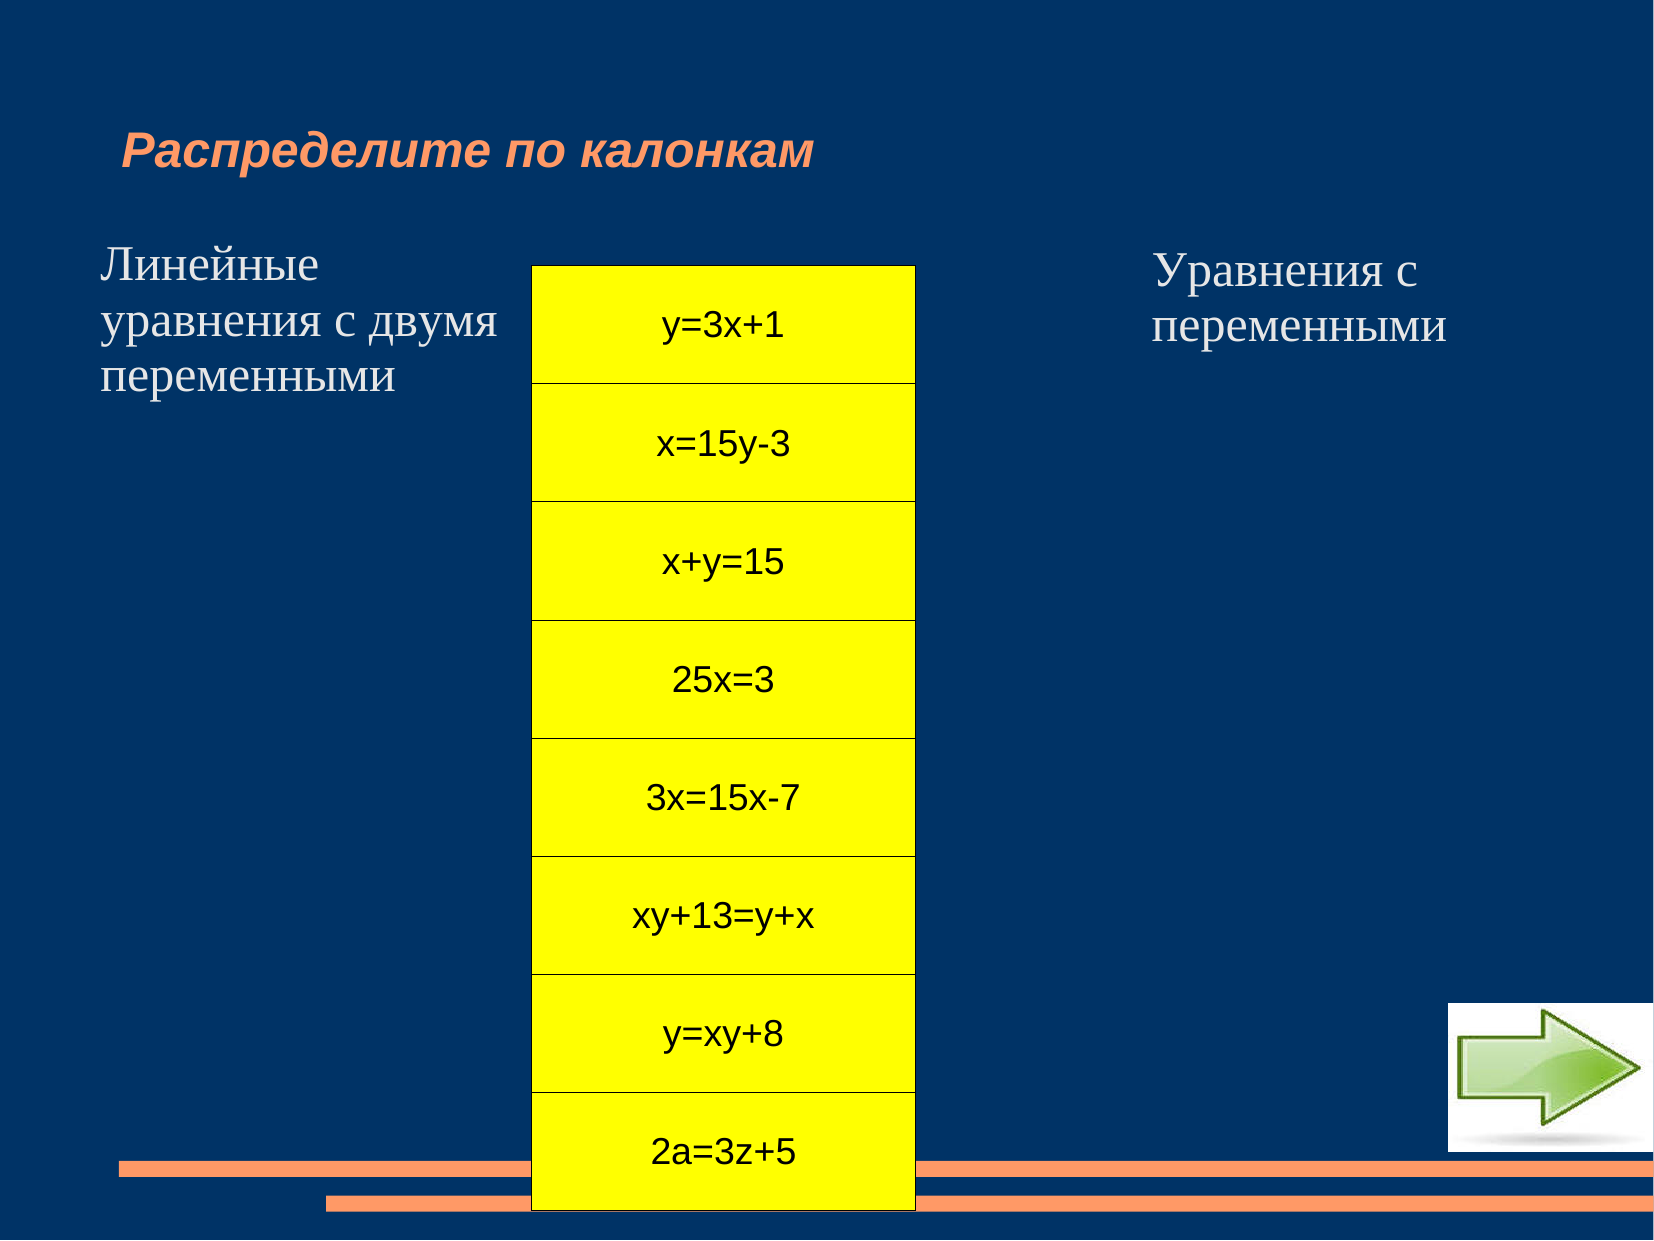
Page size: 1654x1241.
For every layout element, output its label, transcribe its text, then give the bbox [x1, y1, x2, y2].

title Распределите по калонкам [121, 46, 1534, 254]
text_box y=3x+1 [531, 265, 916, 383]
text_box xy+13=y+x [531, 857, 916, 974]
text_box 3x=15x-7 [531, 738, 916, 857]
text_box 25x=3 [531, 620, 916, 738]
text_box 2a=3z+5 [531, 1092, 916, 1211]
list Уравнения с переменными [1151, 241, 1506, 355]
text_box x=15y-3 [531, 383, 916, 502]
text_box y=xy+8 [531, 974, 916, 1092]
list Линейные уравнения с двумя переменными [29, 236, 502, 406]
text_box x+y=15 [531, 502, 916, 620]
picture [1448, 1003, 1654, 1152]
